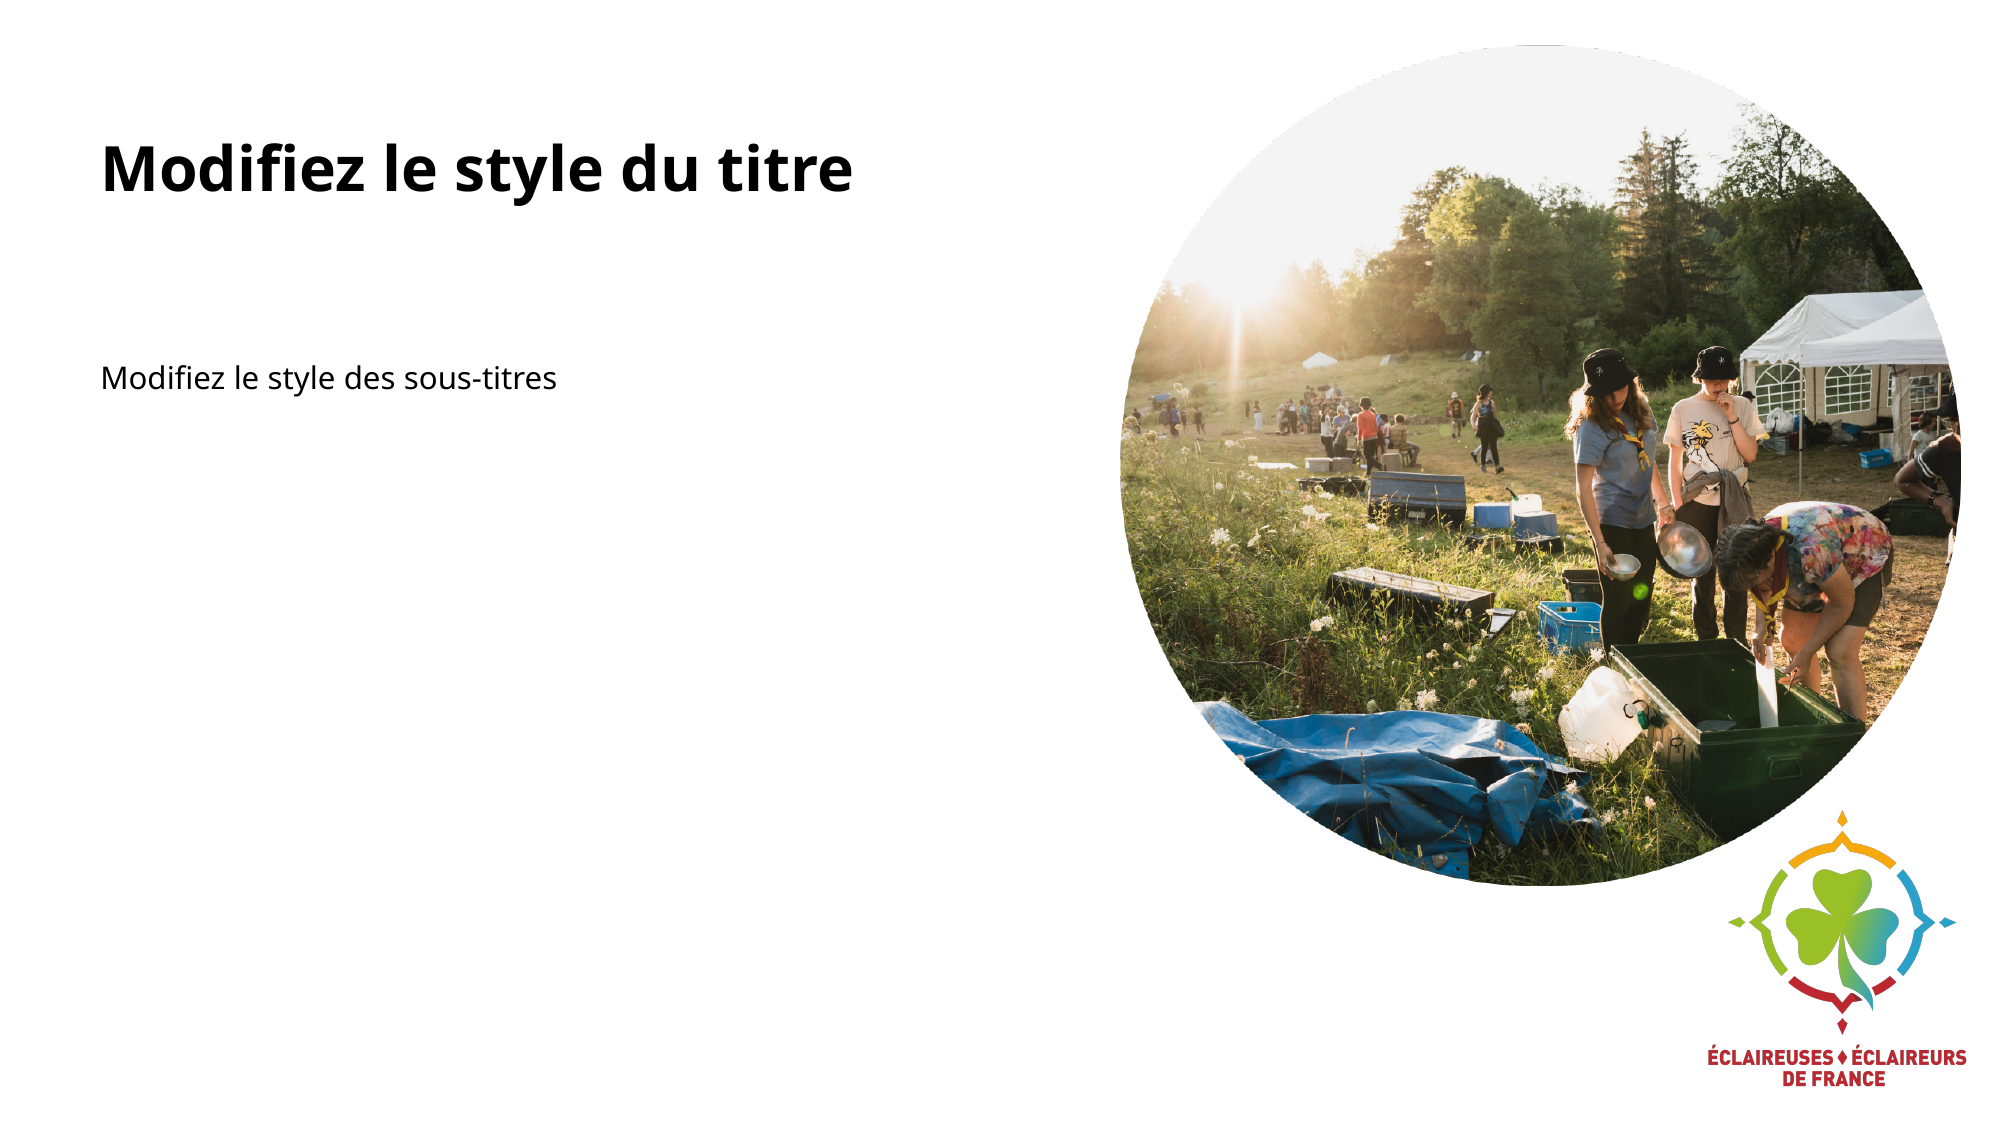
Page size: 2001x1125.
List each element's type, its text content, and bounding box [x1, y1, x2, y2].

text_box Modifiez le style des sous-titres [85, 351, 916, 1065]
text_box Modifiez le style du titre [85, 130, 916, 351]
picture [1113, 0, 1968, 1092]
